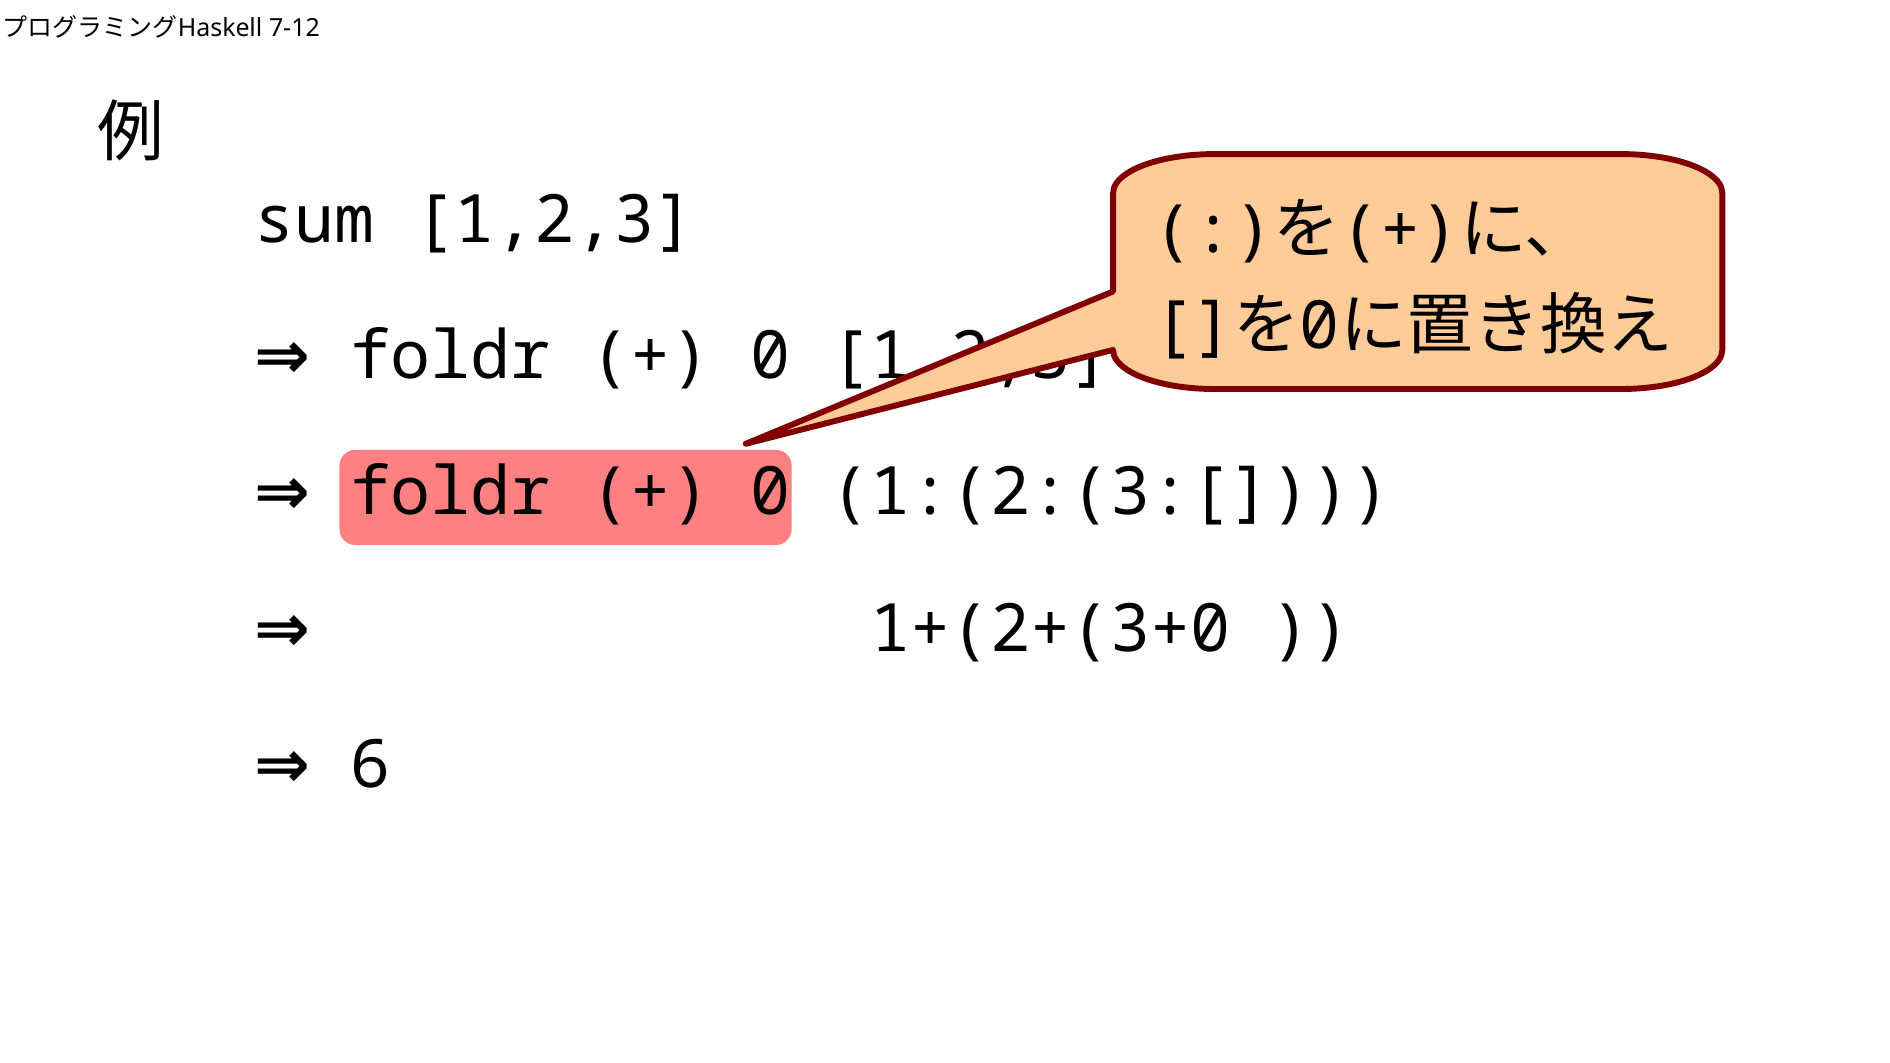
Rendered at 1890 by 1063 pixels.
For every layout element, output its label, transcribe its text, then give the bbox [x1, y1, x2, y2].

text_box sum [1,2,3] ⇒ foldr (+) 0 [1,2,3] ⇒ foldr (+) 0 (1:(2:(3:[]))) ⇒ 1+(2+(3+0 )) ⇒ 6 [239, 163, 1578, 857]
text_box (:)を(+)に、 []を0に置き換え [745, 154, 1723, 444]
list 例 [94, 75, 1742, 148]
